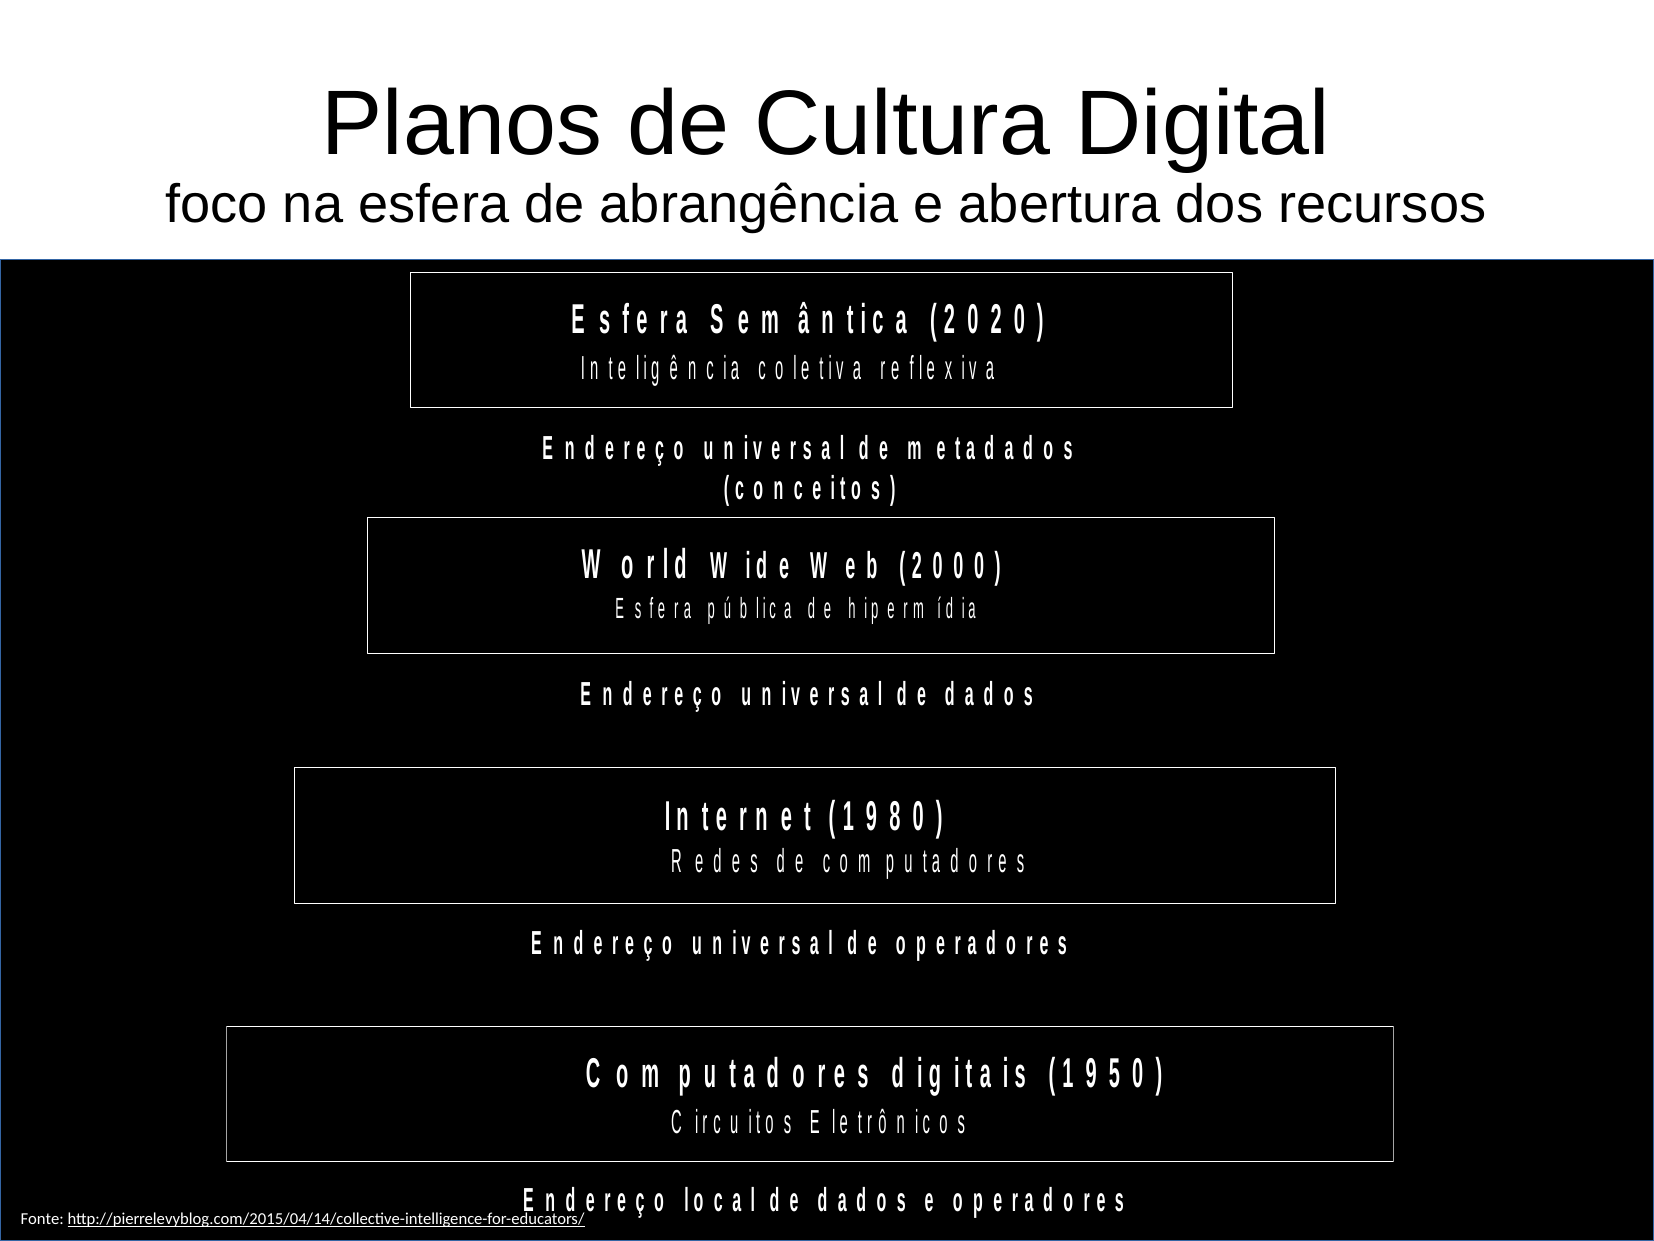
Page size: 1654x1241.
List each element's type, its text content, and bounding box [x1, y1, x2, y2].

text_box [0, 259, 1654, 1241]
text_box Fonte: http://pierrelevyblog.com/2015/04/14/collective-intelligence-for-educators/ [5, 1204, 603, 1241]
picture [226, 271, 1394, 1239]
title Planos de Cultura Digital foco na esfera de abrangência e abertura dos recursos [82, 49, 1571, 257]
